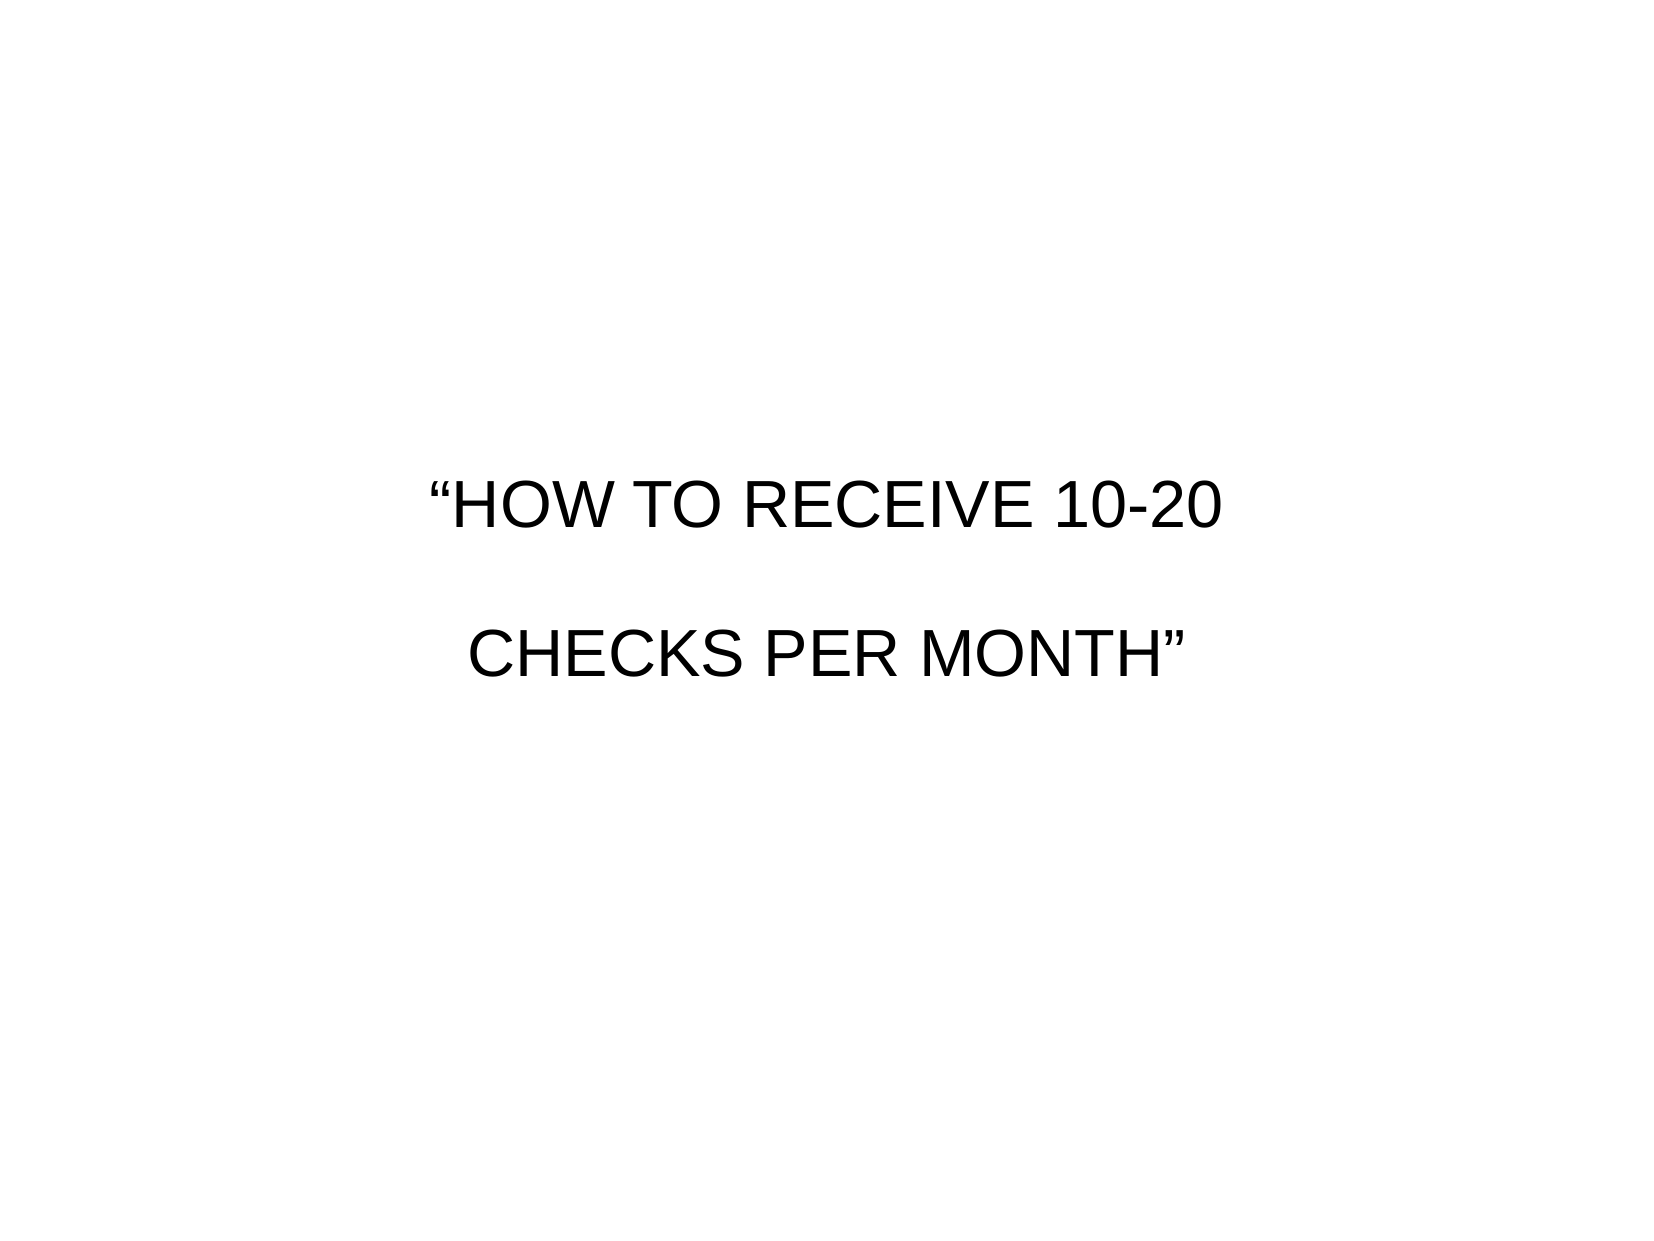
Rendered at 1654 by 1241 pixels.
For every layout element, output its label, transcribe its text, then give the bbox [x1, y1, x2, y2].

subtitle “HOW TO RECEIVE 10-20 CHECKS PER MONTH” [82, 49, 1571, 1109]
